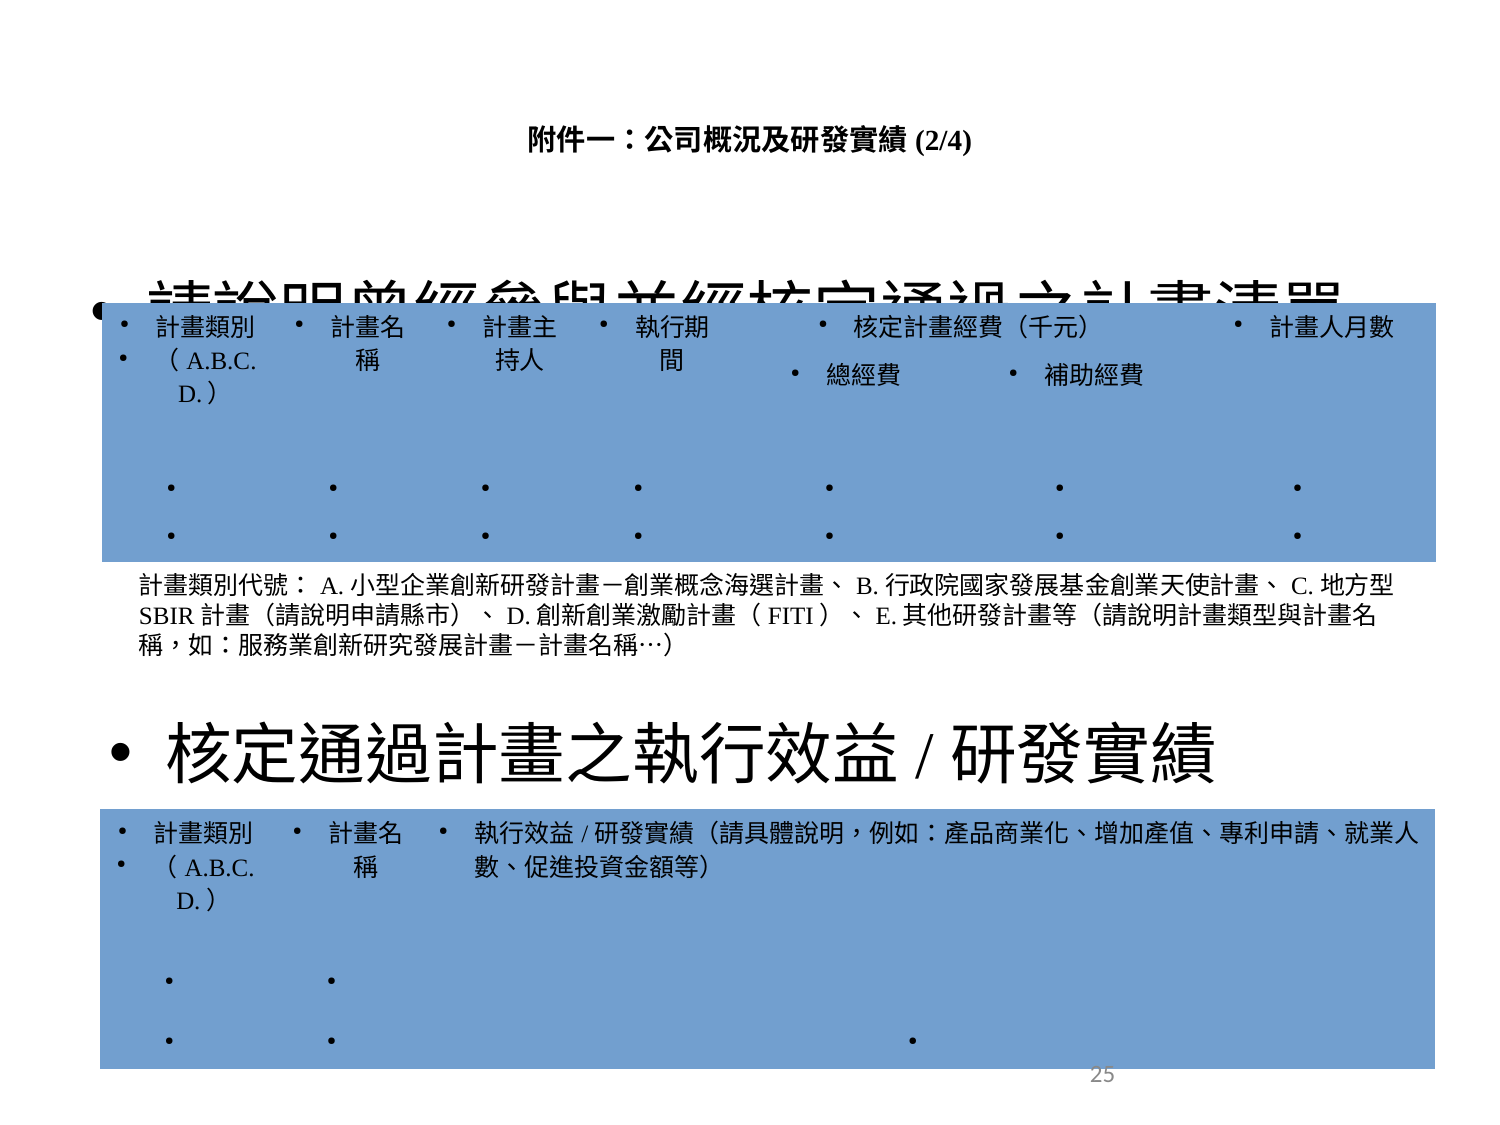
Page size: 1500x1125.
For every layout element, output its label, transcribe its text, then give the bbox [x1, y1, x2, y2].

text_box 計畫類別代號：A.小型企業創新研發計畫－創業概念海選計畫、B.行政院國家發展基金創業天使計畫、C.地方型SBIR計畫（請說明申請縣市）、D.創新創業激勵計畫（FITI）、E.其他研發計畫等（請說明計畫類型與計畫名稱，如：服務業創新研究發展計畫－計畫名稱…） [124, 563, 1412, 667]
table_header 計畫人月數 [1192, 303, 1436, 466]
table_cell [100, 1018, 272, 1069]
table_cell [102, 466, 274, 514]
table_header 計畫名稱 [272, 809, 424, 959]
table_cell [102, 514, 274, 562]
table_cell [731, 466, 961, 514]
table_header 執行期間 [578, 303, 731, 466]
table_cell [961, 466, 1192, 514]
table_cell [424, 959, 1435, 1018]
table_header 核定計畫經費（千元） [731, 303, 1192, 351]
table_header 計畫主持人 [426, 303, 578, 466]
table_header 計畫類別 （A.B.C.D.） [102, 303, 274, 466]
table_cell [100, 959, 272, 1018]
table_cell [731, 514, 961, 562]
table_cell [424, 1018, 1435, 1069]
list 請說明曾經參與並經核定通過之計畫清單 [92, 210, 1443, 766]
table_cell [426, 514, 578, 562]
table_cell [274, 514, 426, 562]
table_cell [1192, 514, 1436, 562]
table_cell 補助經費 [961, 351, 1192, 466]
table_cell 總經費 [731, 351, 961, 466]
table_cell [426, 466, 578, 514]
table_cell [578, 514, 731, 562]
table_cell [961, 514, 1192, 562]
table_cell [1192, 466, 1436, 514]
table_header 計畫名稱 [274, 303, 426, 466]
table_cell [274, 466, 426, 514]
table_cell [272, 959, 424, 1018]
text_box 25 [1074, 1042, 1426, 1103]
table_cell [578, 466, 731, 514]
table_cell [272, 1018, 424, 1069]
table_header 執行效益/研發實績（請具體說明，例如：產品商業化、增加產值、專利申請、就業人數、促進投資金額等） [424, 809, 1435, 959]
text_box 核定通過計畫之執行效益/研發實績 [94, 704, 1445, 1083]
table_header 計畫類別 （A.B.C.D.） [100, 809, 272, 959]
title 附件一：公司概況及研發實績(2/4) [75, 45, 1426, 233]
